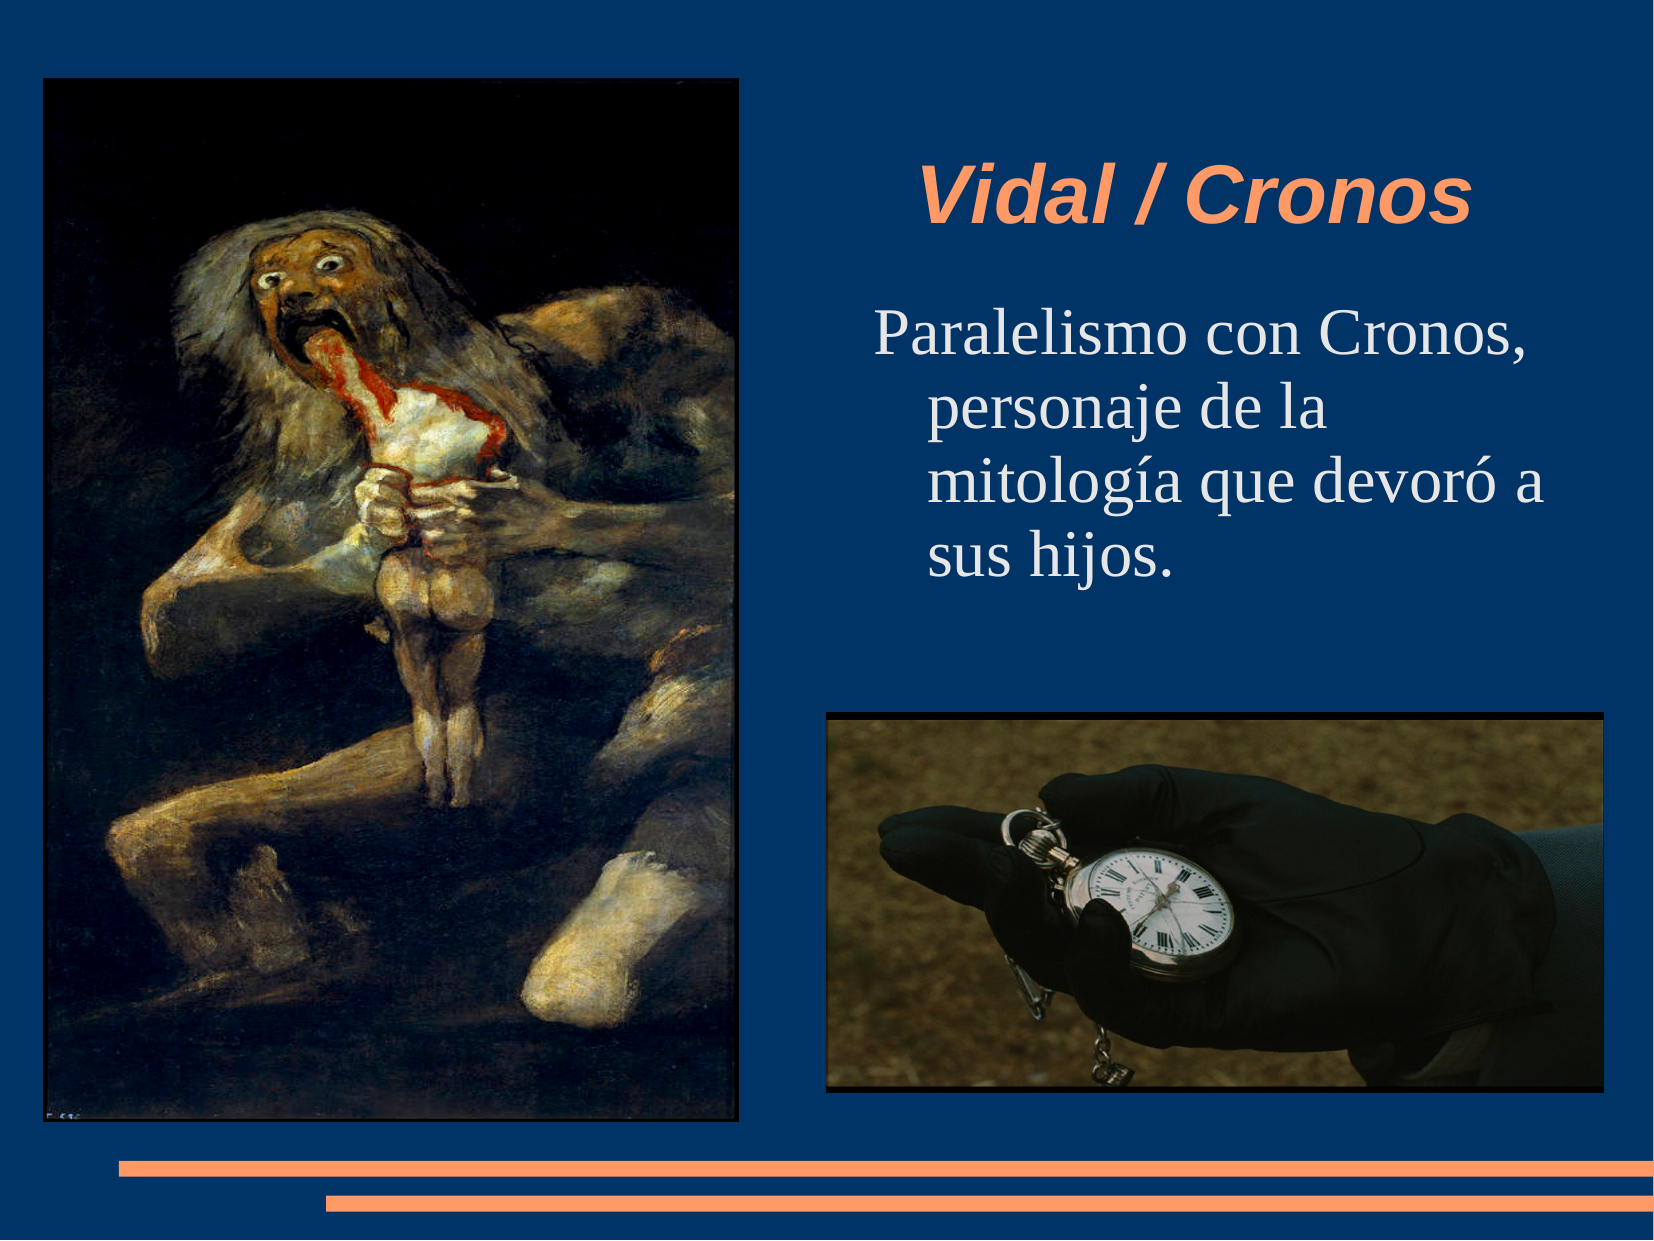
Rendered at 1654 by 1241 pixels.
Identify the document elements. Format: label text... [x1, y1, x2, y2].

picture [43, 78, 739, 1123]
picture [826, 712, 1604, 1093]
list Paralelismo con Cronos, personaje de la mitología que devoró a sus hijos. [856, 295, 1559, 650]
title Vidal / Cronos [915, 88, 1534, 295]
